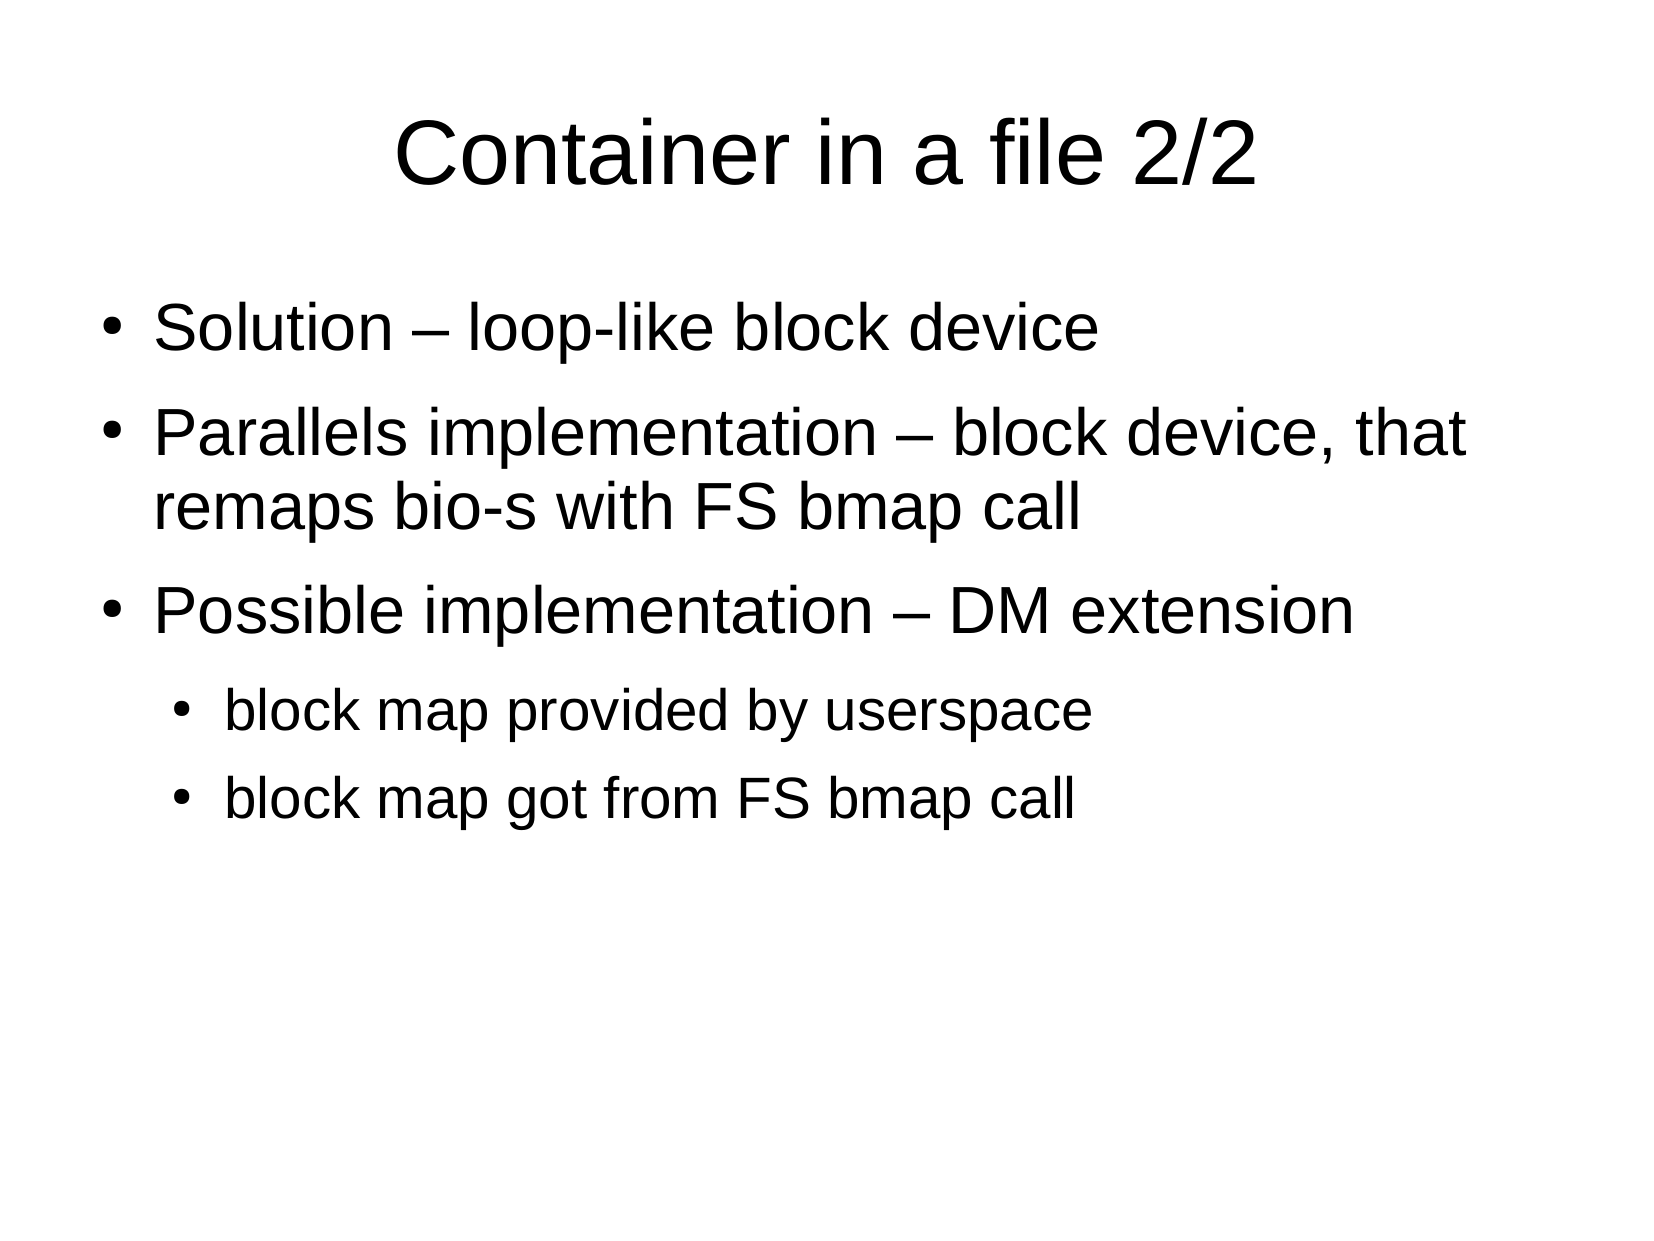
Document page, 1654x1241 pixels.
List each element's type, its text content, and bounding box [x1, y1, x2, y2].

title Container in a file 2/2 [82, 49, 1571, 257]
list Solution – loop-like block device Parallels implementation – block device, that remaps bio-s with FS bmap call Possible implementation – DM extension block map provided by userspace block map got from FS bmap call [82, 290, 1571, 1109]
